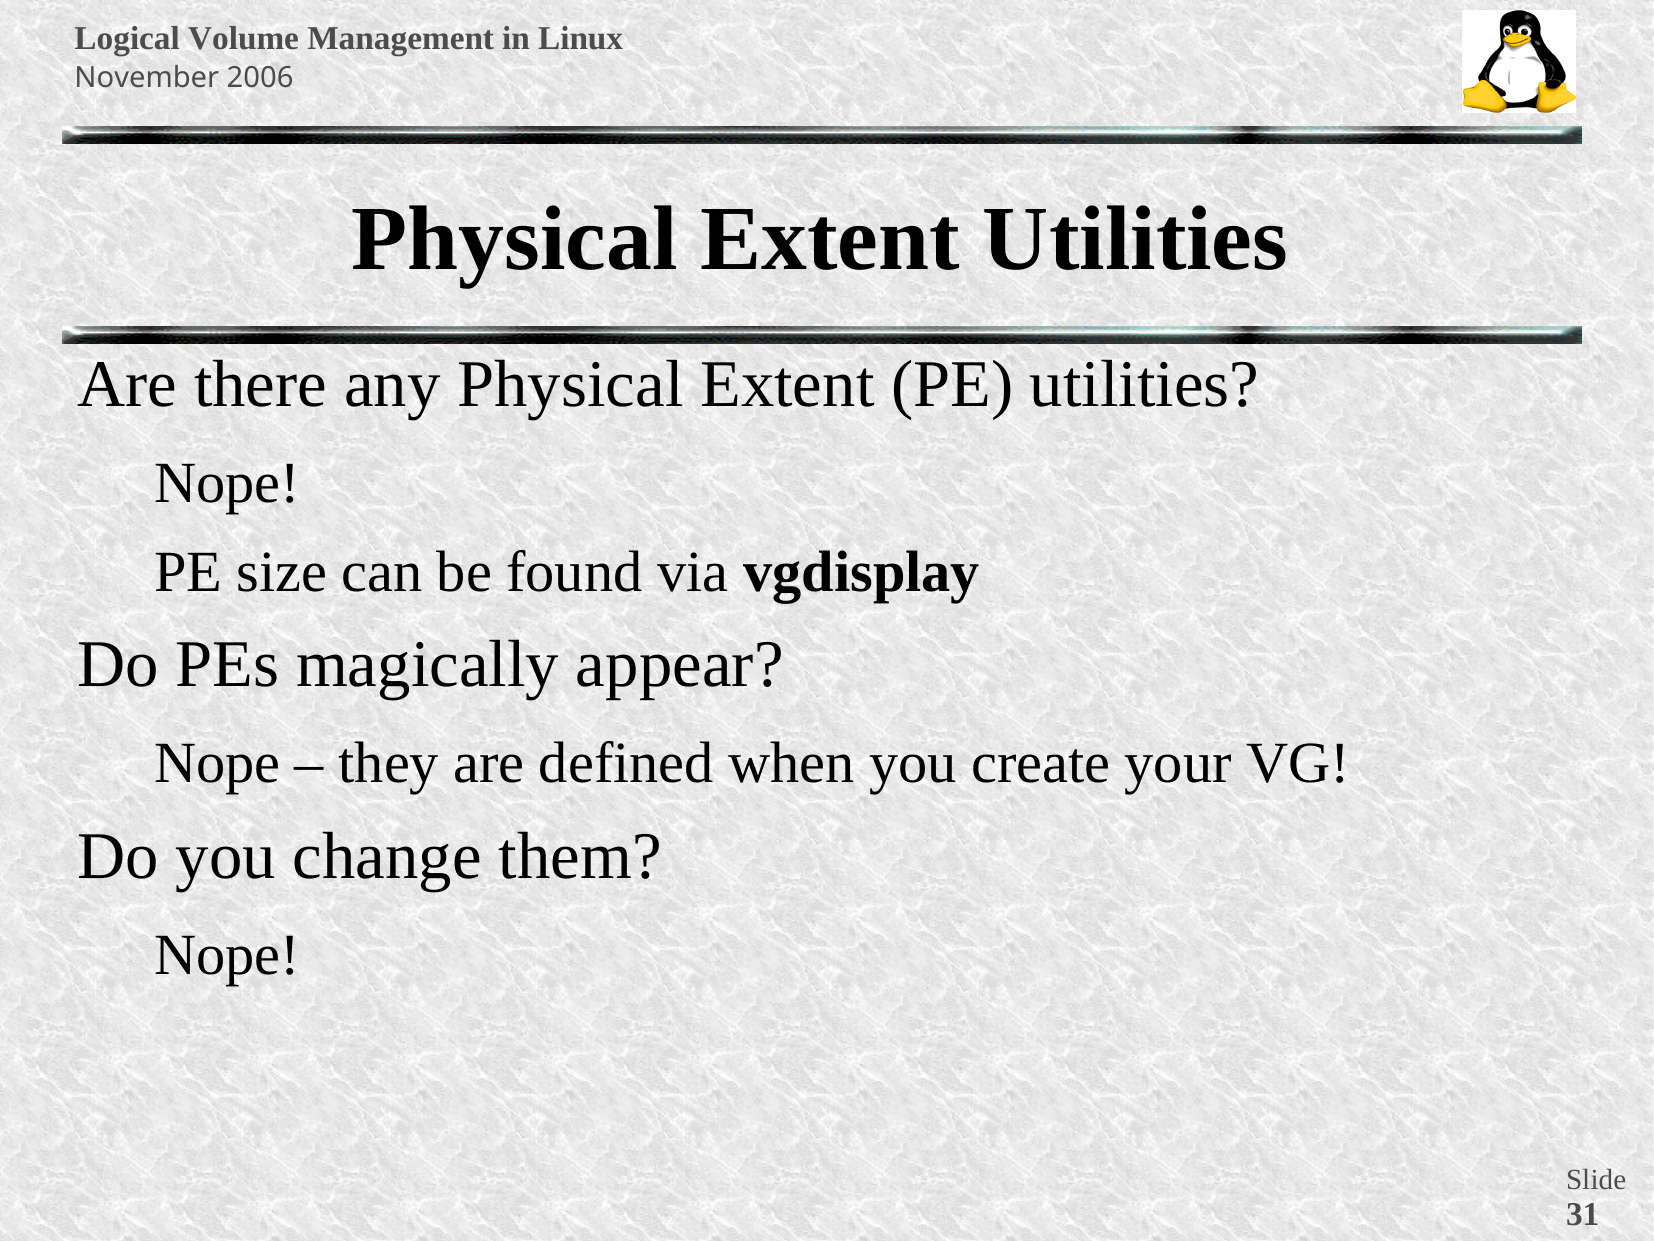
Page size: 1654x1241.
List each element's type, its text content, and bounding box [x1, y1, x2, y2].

title Physical Extent Utilities [59, 156, 1582, 320]
list Are there any Physical Extent (PE) utilities? Nope! PE size can be found via vgdisplay Do PEs magically appear? Nope – they are defined when you create your VG! Do you change them? Nope! [59, 347, 1582, 1188]
picture [0, 0, 1654, 1241]
